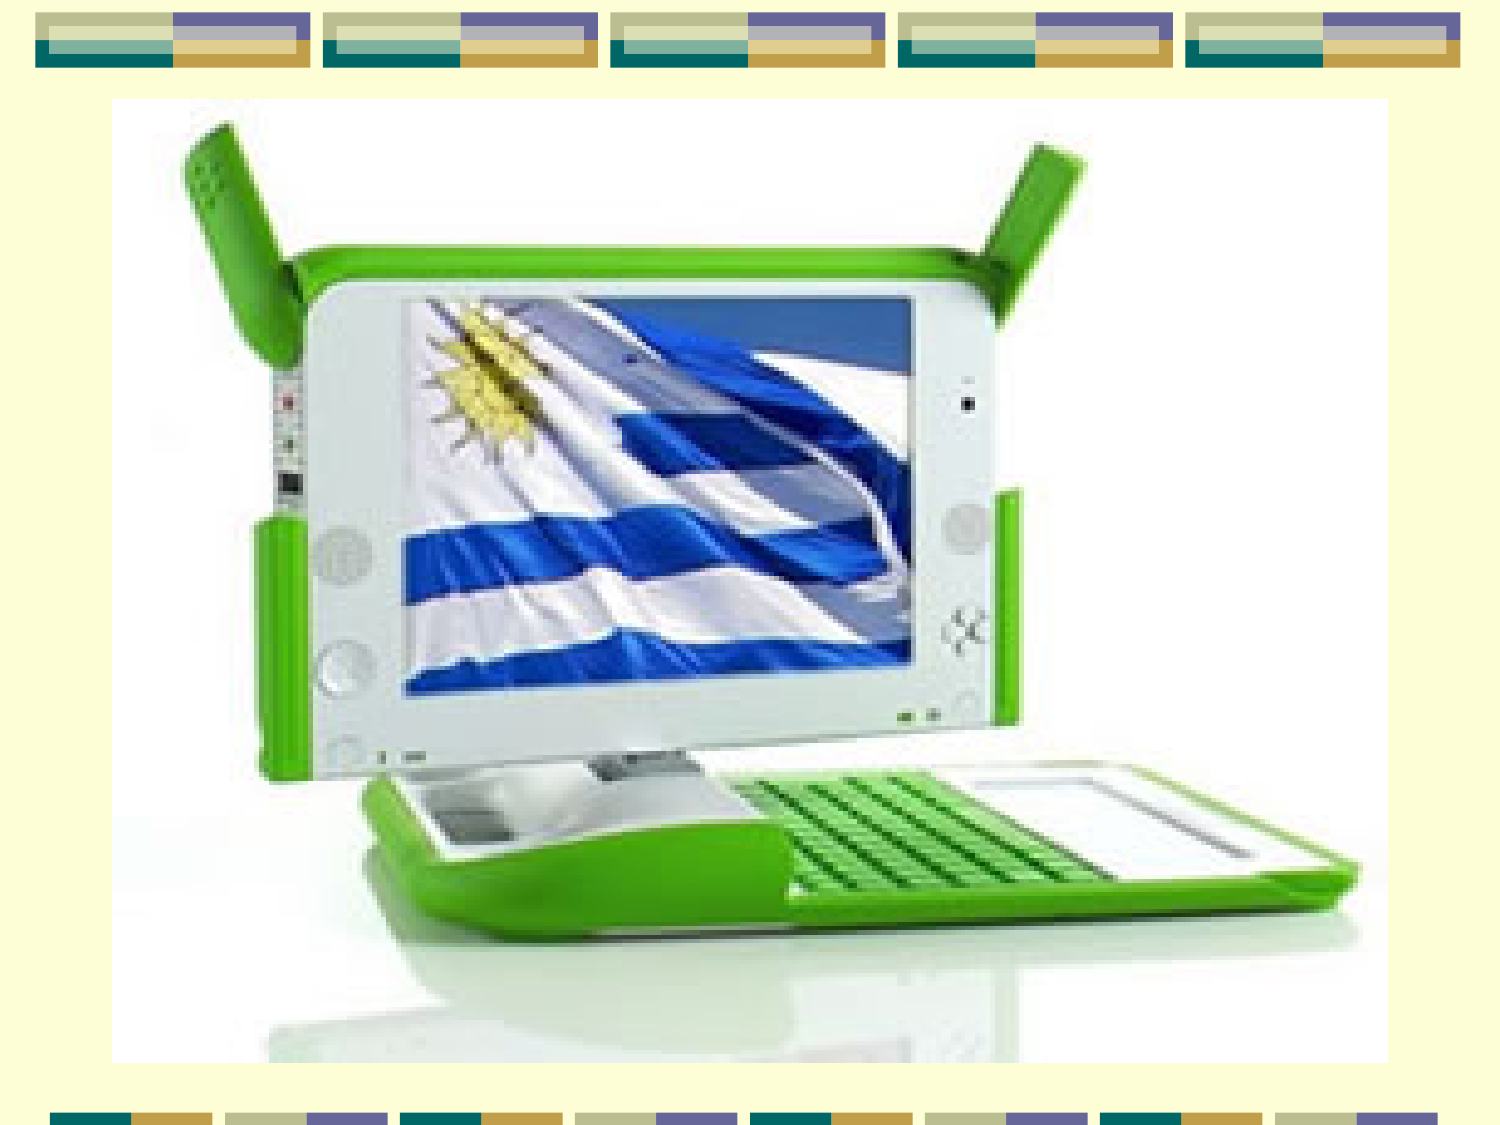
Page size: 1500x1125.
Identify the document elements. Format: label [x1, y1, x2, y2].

picture [112, 99, 1388, 1063]
